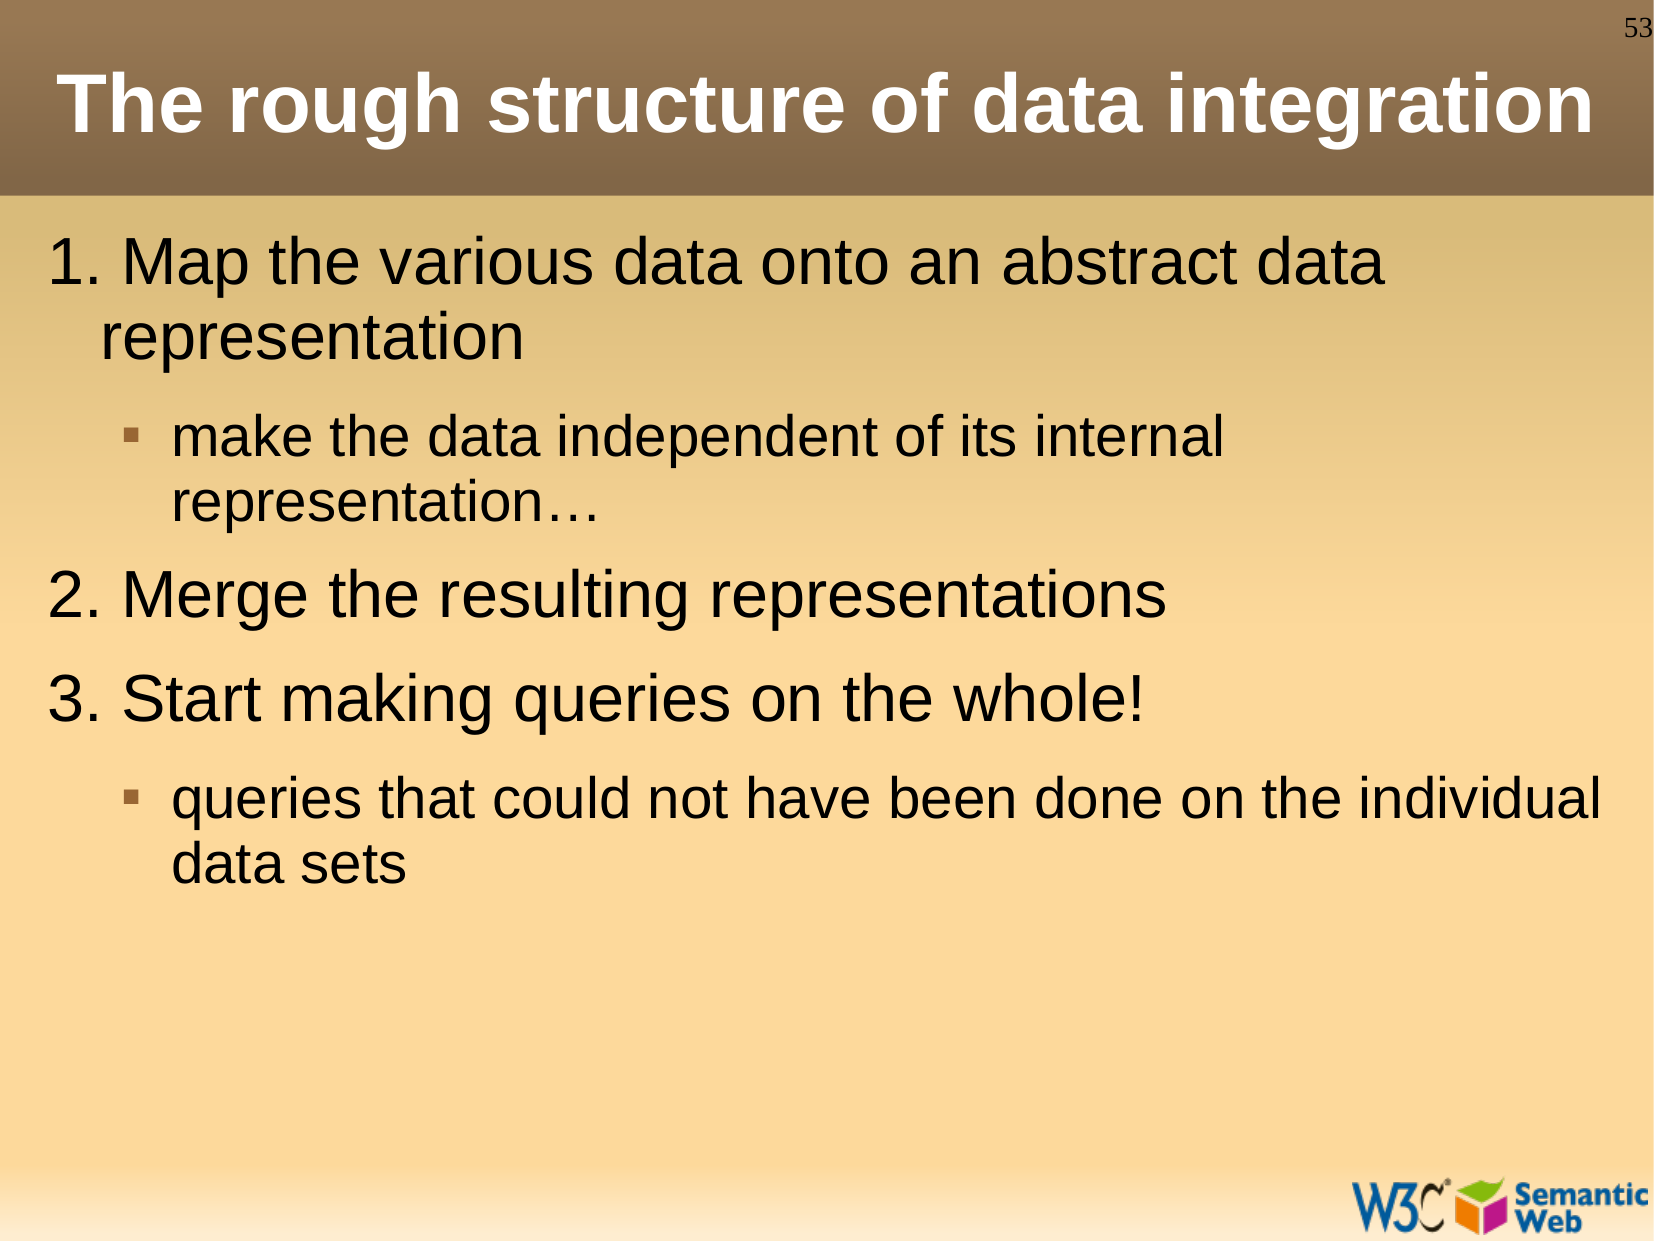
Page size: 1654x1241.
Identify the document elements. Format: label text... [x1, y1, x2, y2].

picture [0, 208, 1654, 1241]
title The rough structure of data integration [0, 0, 1654, 208]
list Map the various data onto an abstract data representation make the data independent of its internal representation… Merge the resulting representations Start making queries on the whole! queries that could not have been done on the individual data sets [29, 224, 1624, 1210]
